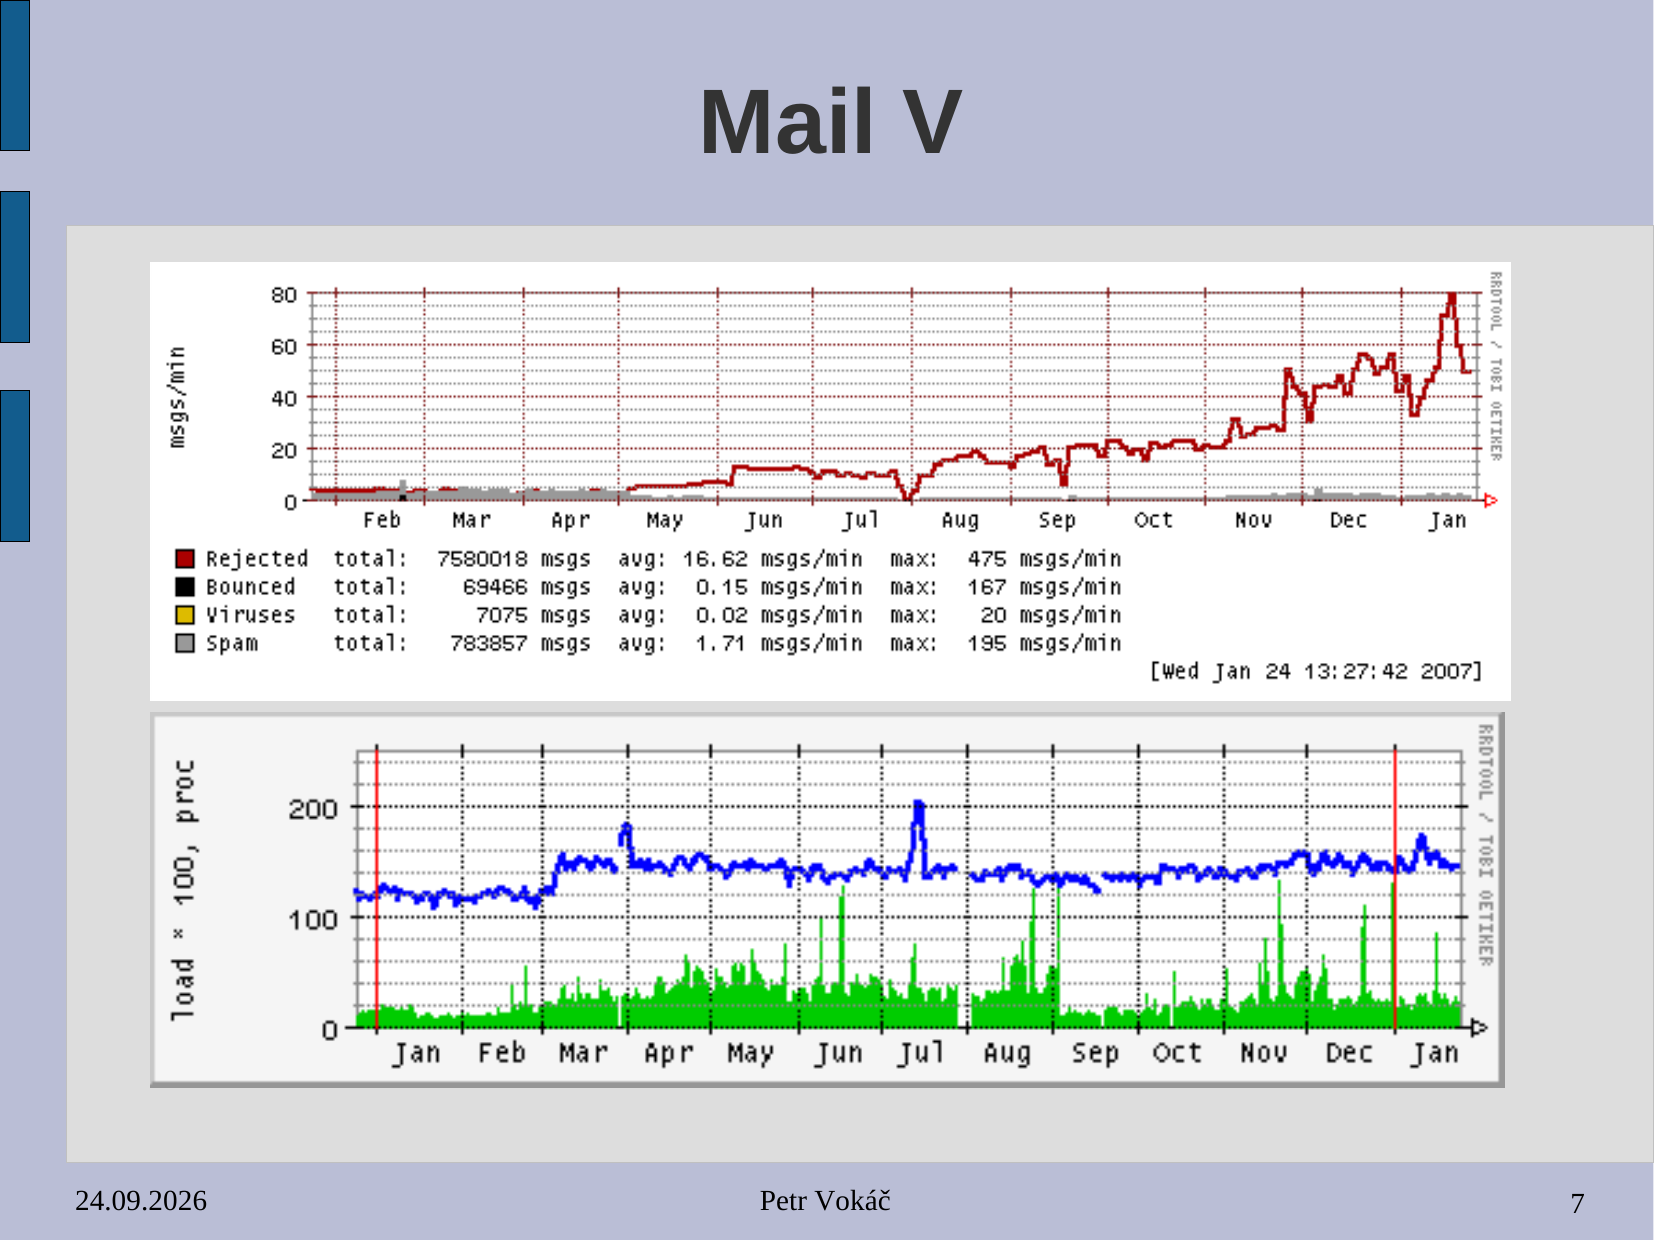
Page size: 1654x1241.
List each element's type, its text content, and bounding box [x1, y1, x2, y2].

picture [150, 712, 1505, 1088]
title Mail V [125, 17, 1538, 226]
picture [150, 262, 1511, 701]
